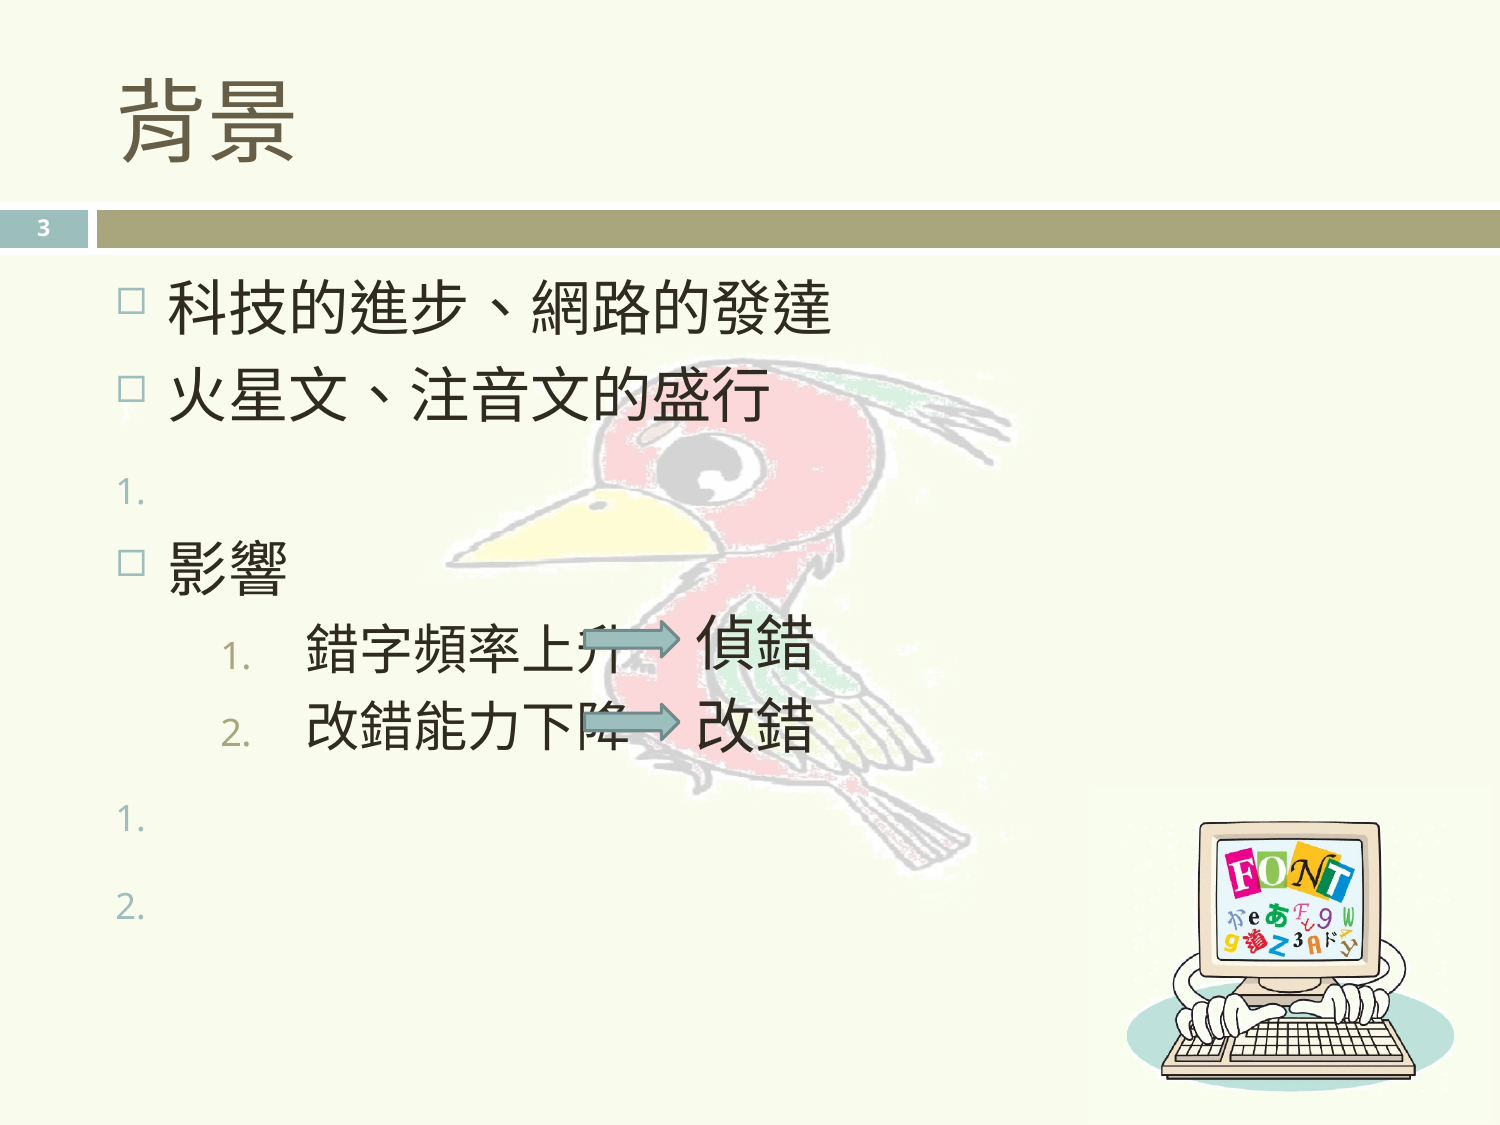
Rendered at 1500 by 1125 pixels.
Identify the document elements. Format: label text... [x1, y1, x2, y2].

text_box [584, 704, 680, 740]
list 科技的進步、網路的發達 火星文、注音文的盛行 影響 錯字頻率上升 改錯能力下降 [100, 262, 1438, 1000]
text_box 偵錯 [680, 597, 833, 680]
title 背景 [100, 37, 1438, 201]
picture [1089, 786, 1493, 1124]
text_box 改錯 [680, 680, 833, 769]
text_box 3 [0, 208, 88, 249]
text_box [584, 621, 680, 658]
